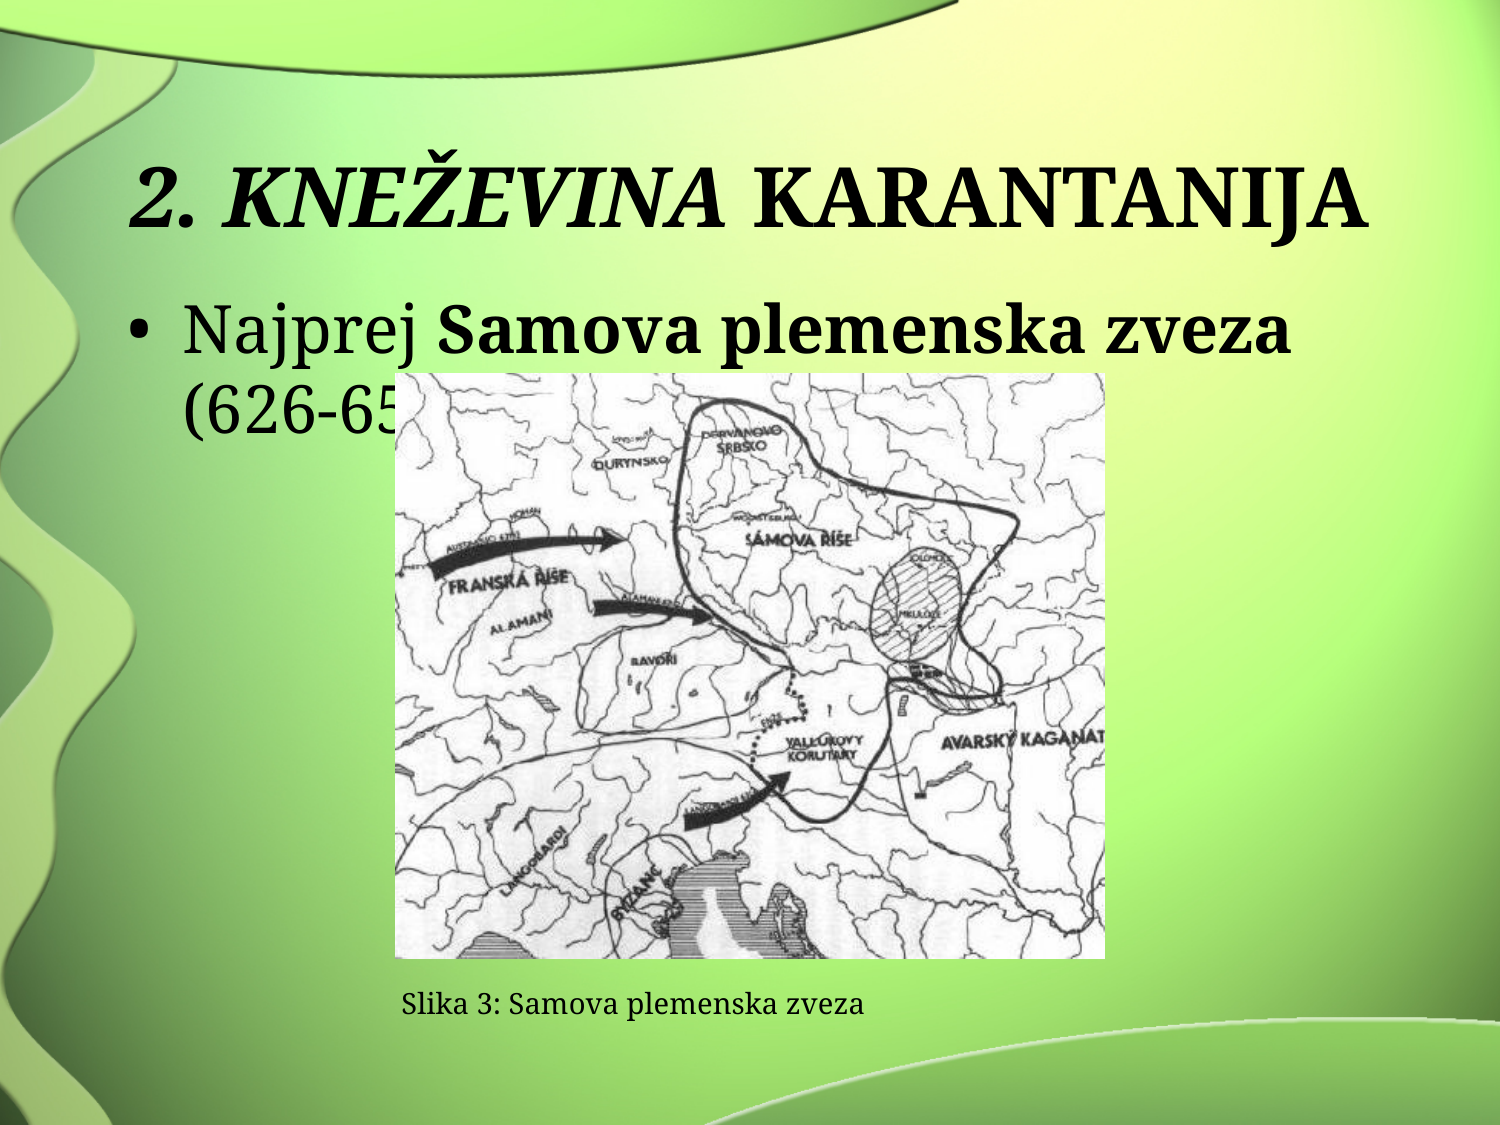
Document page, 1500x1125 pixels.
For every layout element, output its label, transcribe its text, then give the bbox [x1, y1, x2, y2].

text_box Slika 3: Samova plemenska zveza [386, 977, 881, 1028]
title 2. KNEŽEVINA KARANTANIJA [112, 99, 1388, 278]
list Najprej Samova plemenska zveza (626-658). [112, 278, 1435, 455]
picture [0, 0, 1500, 1125]
